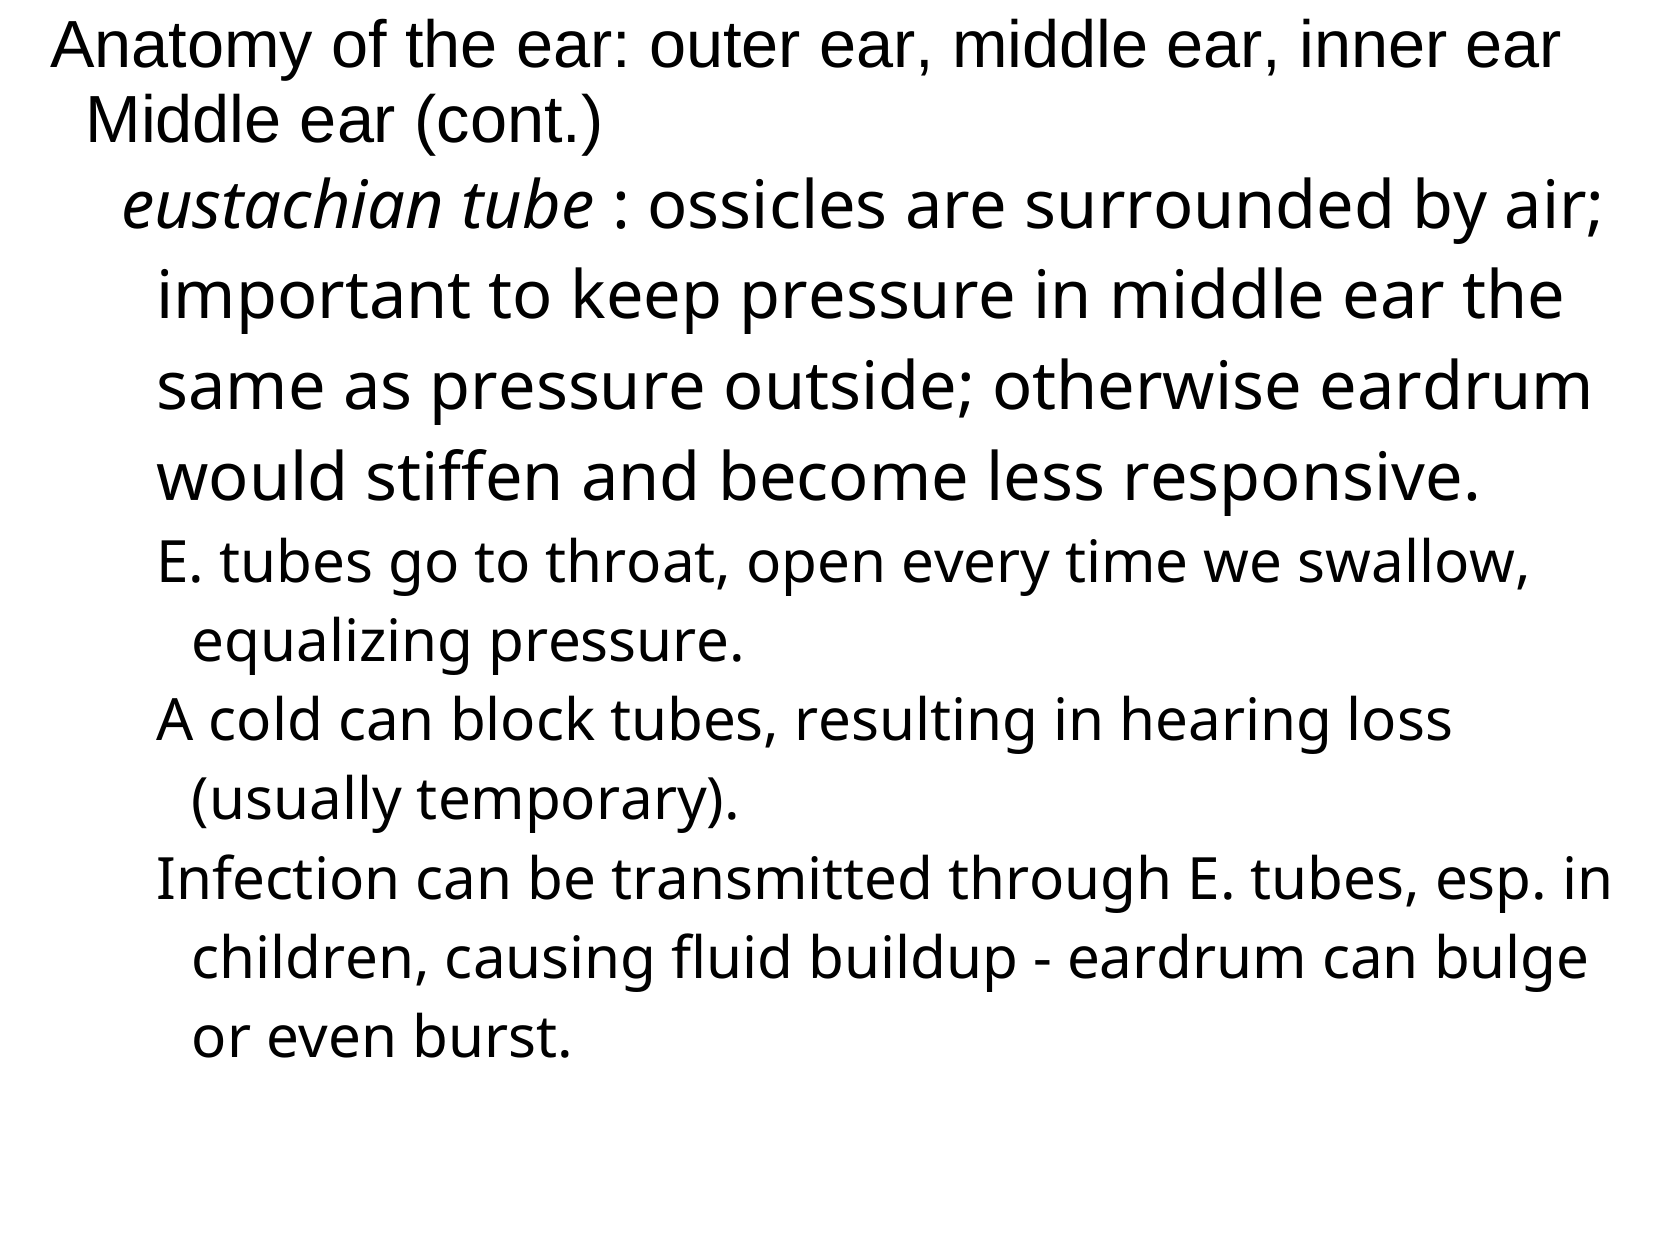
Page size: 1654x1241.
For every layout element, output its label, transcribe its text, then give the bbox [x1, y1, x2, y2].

text_box Anatomy of the ear: outer ear, middle ear, inner ear Middle ear (cont.) eustachian tube : ossicles are surrounded by air; important to keep pressure in middle ear the same as pressure outside; otherwise eardrum would stiffen and become less responsive. E. tubes go to throat, open every time we swallow, equalizing pressure. A cold can block tubes, resulting in hearing loss (usually temporary). Infection can be transmitted through E. tubes, esp. in children, causing fluid buildup - eardrum can bulge or even burst. [0, 0, 1650, 1173]
